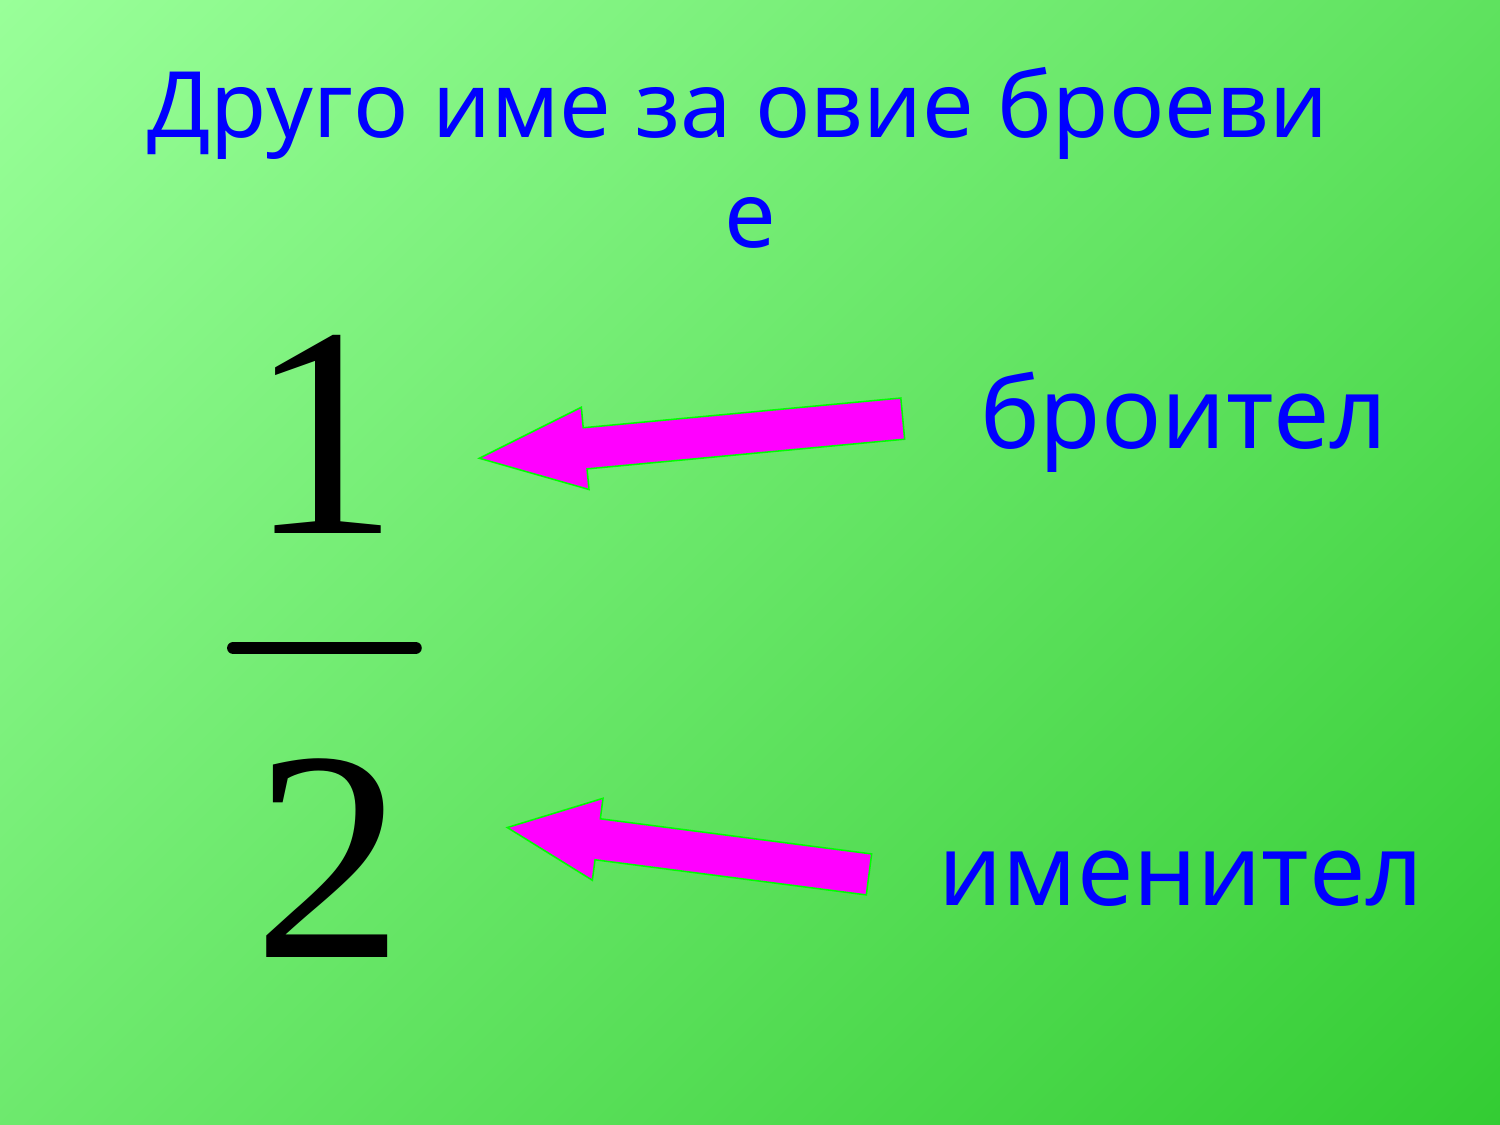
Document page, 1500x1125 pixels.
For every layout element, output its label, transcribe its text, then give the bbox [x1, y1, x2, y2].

title Друго име за овие броеви е [112, 38, 1388, 274]
text_box броител [891, 340, 1477, 476]
text_box именител [885, 797, 1477, 933]
chart [183, 247, 485, 1024]
text_box [507, 798, 872, 895]
text_box [479, 398, 891, 490]
